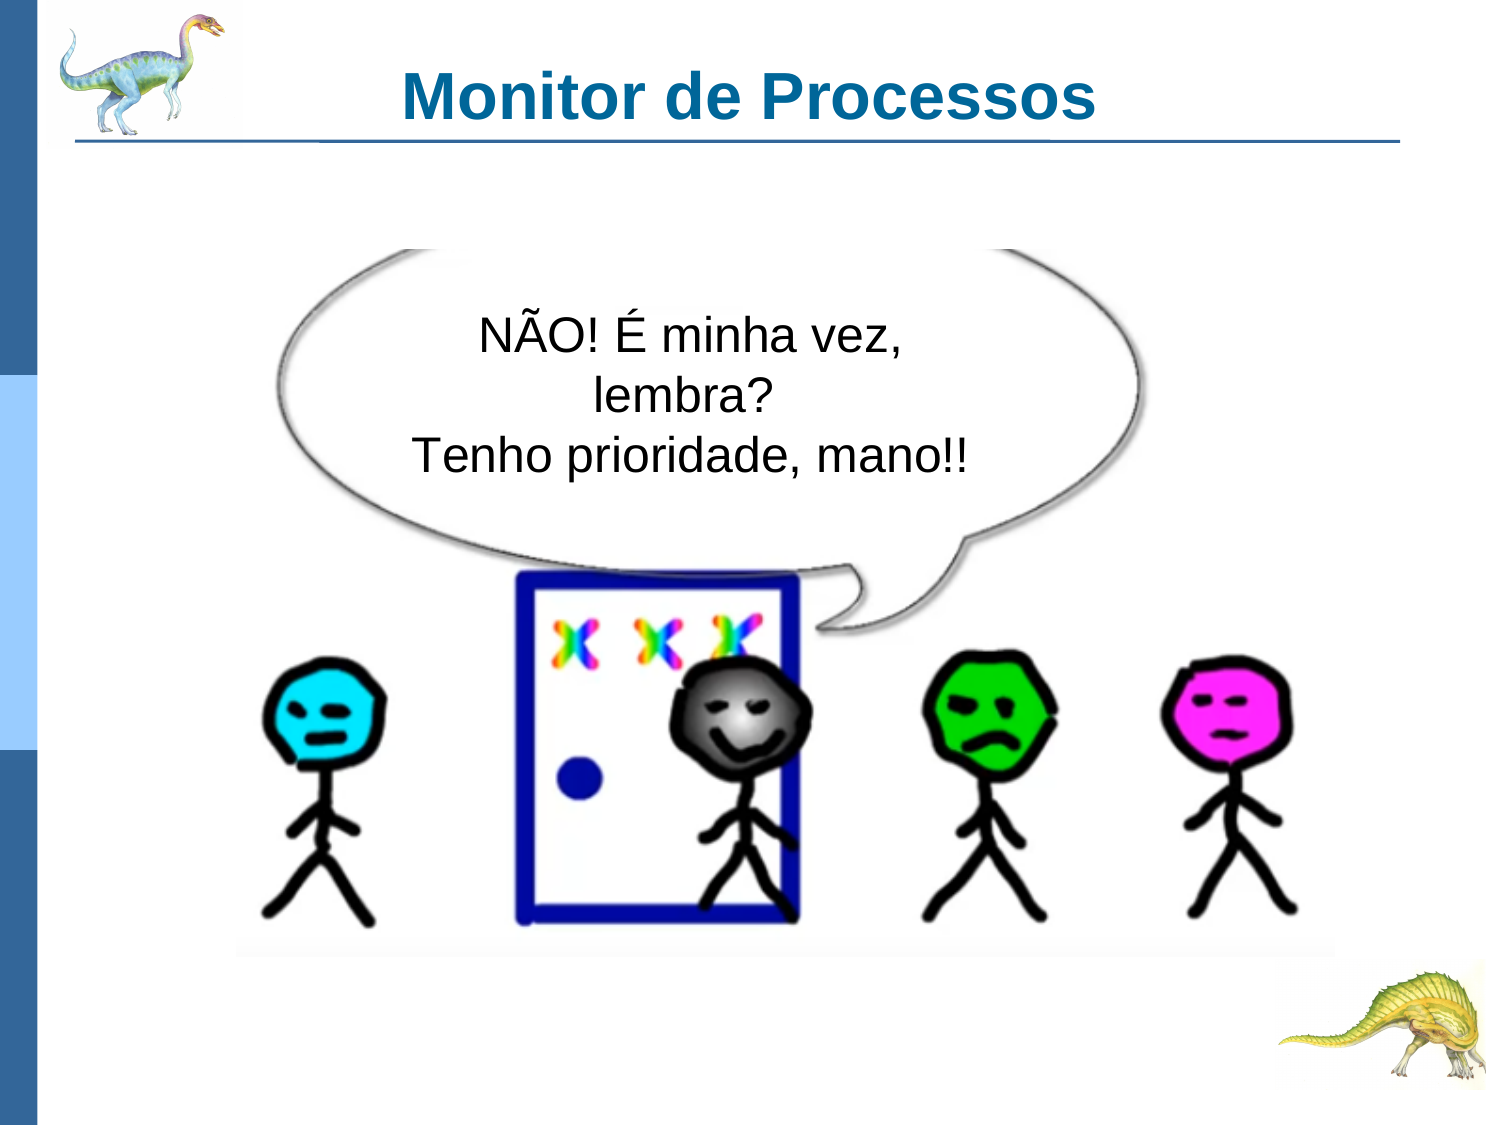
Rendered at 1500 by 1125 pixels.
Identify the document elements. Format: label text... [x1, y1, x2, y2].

text_box NÃO! É minha vez, lembra? Tenho prioridade, mano!! [377, 295, 1004, 491]
text_box Monitor de Processos [75, 45, 1426, 141]
picture [46, 0, 243, 149]
picture [1275, 959, 1486, 1090]
picture [236, 249, 1335, 957]
